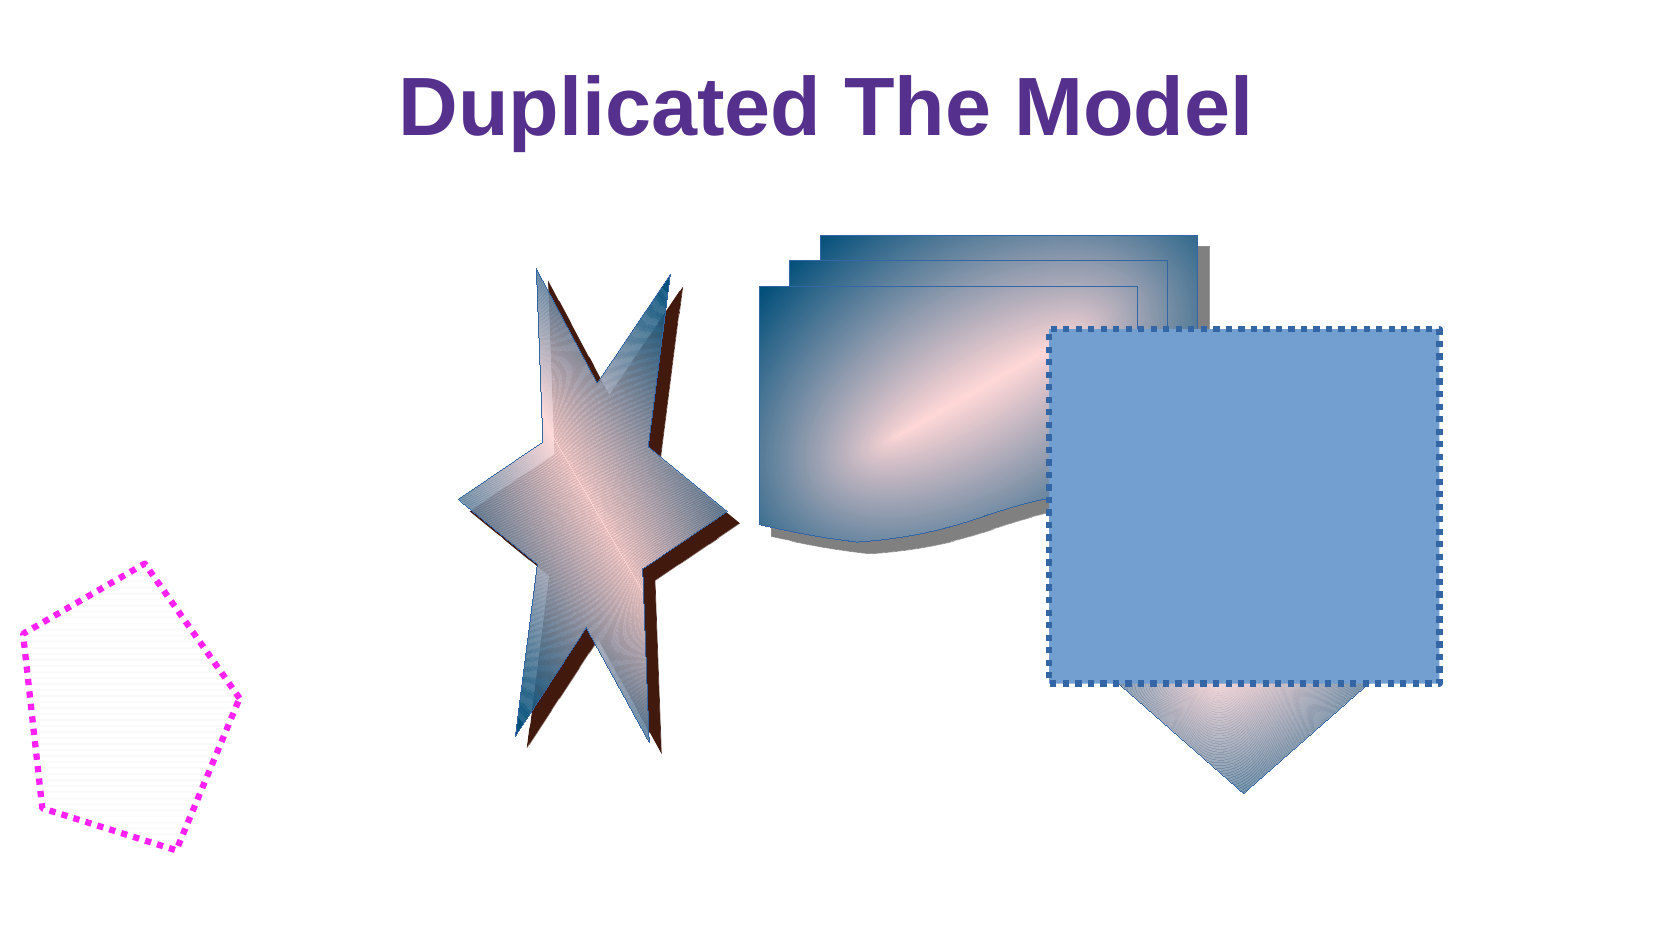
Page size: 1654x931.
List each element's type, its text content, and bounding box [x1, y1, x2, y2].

text_box [23, 563, 240, 851]
title Duplicated The Model [81, 27, 1571, 186]
text_box [759, 235, 1440, 794]
text_box [458, 268, 728, 743]
